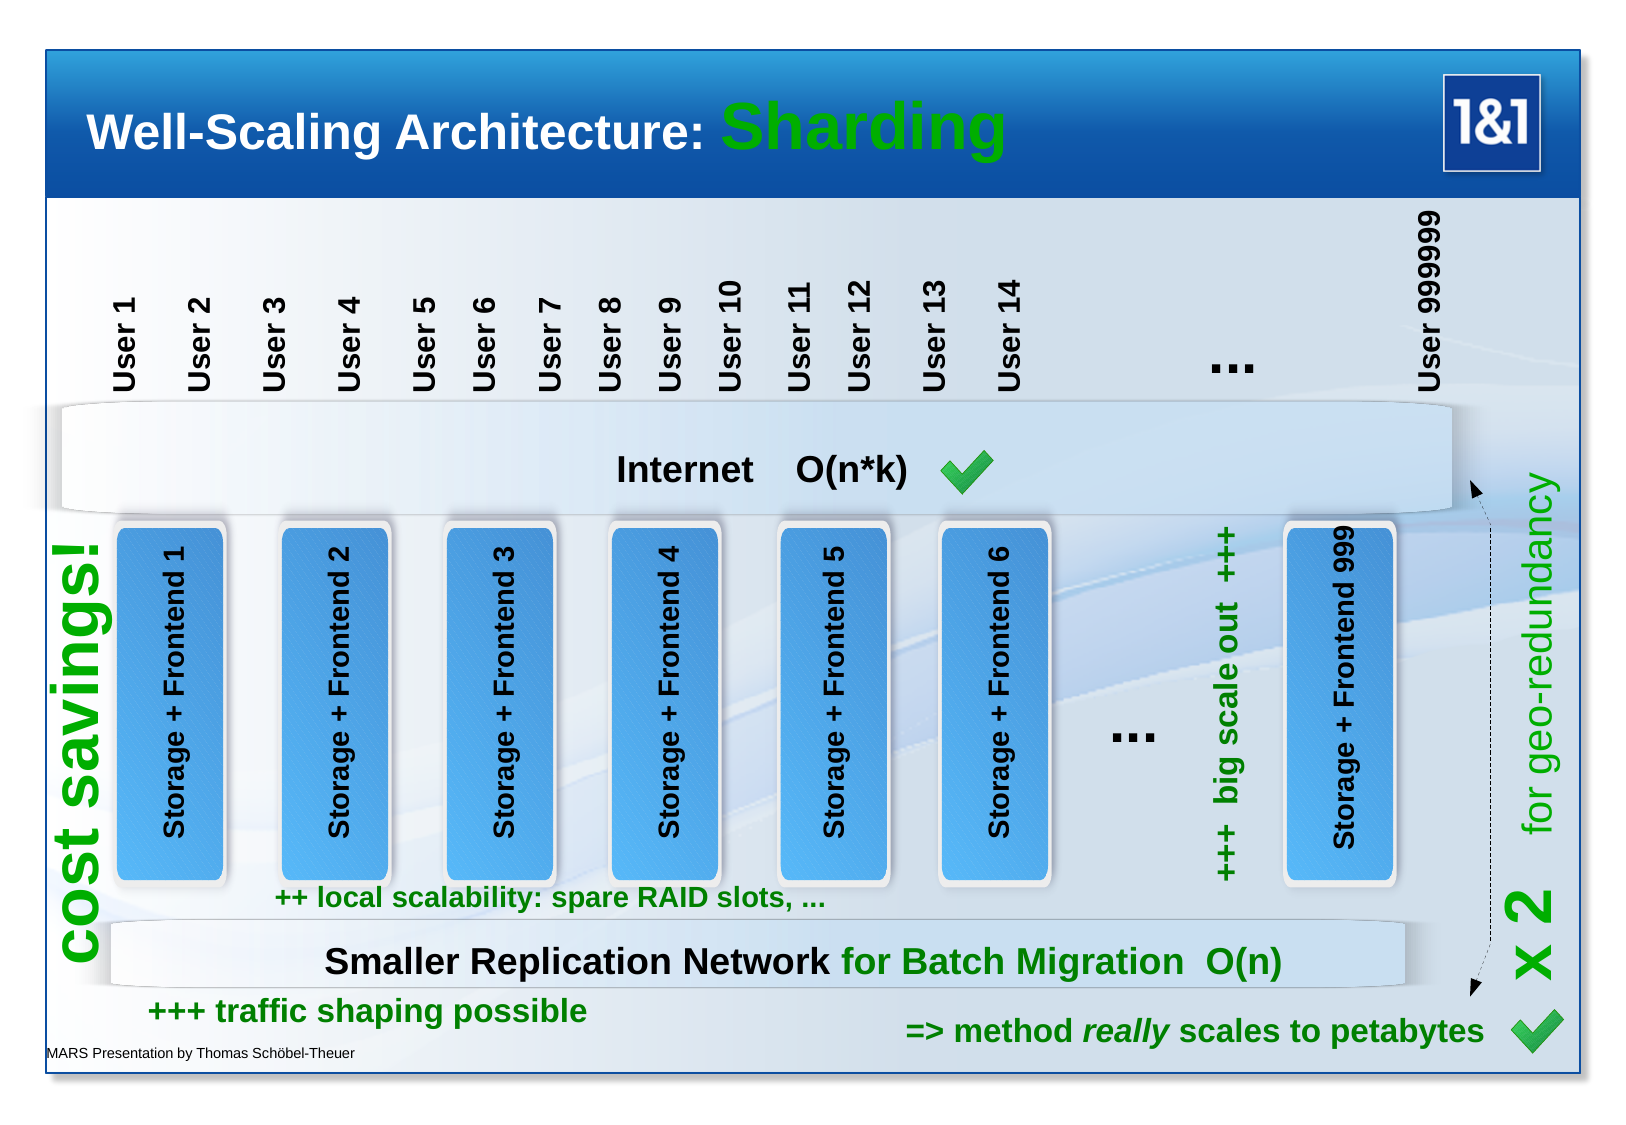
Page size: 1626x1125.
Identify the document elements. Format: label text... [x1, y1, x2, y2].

text_box ... [1095, 682, 1200, 765]
text_box User 3 [249, 213, 310, 409]
text_box User 2 [174, 213, 235, 409]
text_box ++ local scalability: spare RAID slots, ... [259, 873, 916, 917]
text_box Storage + Frontend 4 [645, 522, 706, 855]
text_box +++ big scale out +++ [1200, 510, 1252, 898]
text_box x 2 for geo-redundancy [1483, 457, 1574, 997]
text_box Storage + Frontend 2 [315, 522, 376, 855]
text_box User 7 [525, 213, 586, 409]
footer MARS Presentation by Thomas Schöbel-Theuer [46, 1025, 561, 1081]
text_box User 6 [460, 213, 520, 409]
text_box Internet O(n*k) [601, 441, 930, 499]
text_box User 12 [835, 213, 895, 409]
text_box +++ traffic shaping possible [132, 985, 604, 1038]
title Well-Scaling Architecture: Sharding [86, 51, 1416, 196]
text_box User 1 [99, 213, 160, 409]
text_box Storage + Frontend 5 [810, 522, 871, 855]
text_box User 4 [324, 213, 385, 409]
text_box Storage + Frontend 999 [1320, 499, 1381, 866]
text_box => method really scales to petabytes [890, 1005, 1501, 1057]
picture [7, 48, 1597, 1090]
text_box Storage + Frontend 1 [150, 522, 211, 855]
text_box ... [1194, 313, 1302, 394]
text_box Smaller Replication Network for Batch Migration O(n) [309, 933, 1300, 991]
text_box Storage + Frontend 6 [975, 522, 1036, 855]
text_box cost savings! [30, 495, 121, 981]
text_box Storage + Frontend 3 [480, 522, 541, 855]
text_box User 8 [586, 213, 646, 409]
text_box User 10 [706, 213, 766, 409]
text_box User 9 [646, 213, 706, 409]
text_box User 5 [399, 213, 460, 409]
text_box User 999999 [1404, 195, 1465, 397]
text_box User 13 [909, 213, 970, 409]
text_box User 14 [984, 213, 1045, 409]
text_box User 11 [774, 213, 835, 409]
